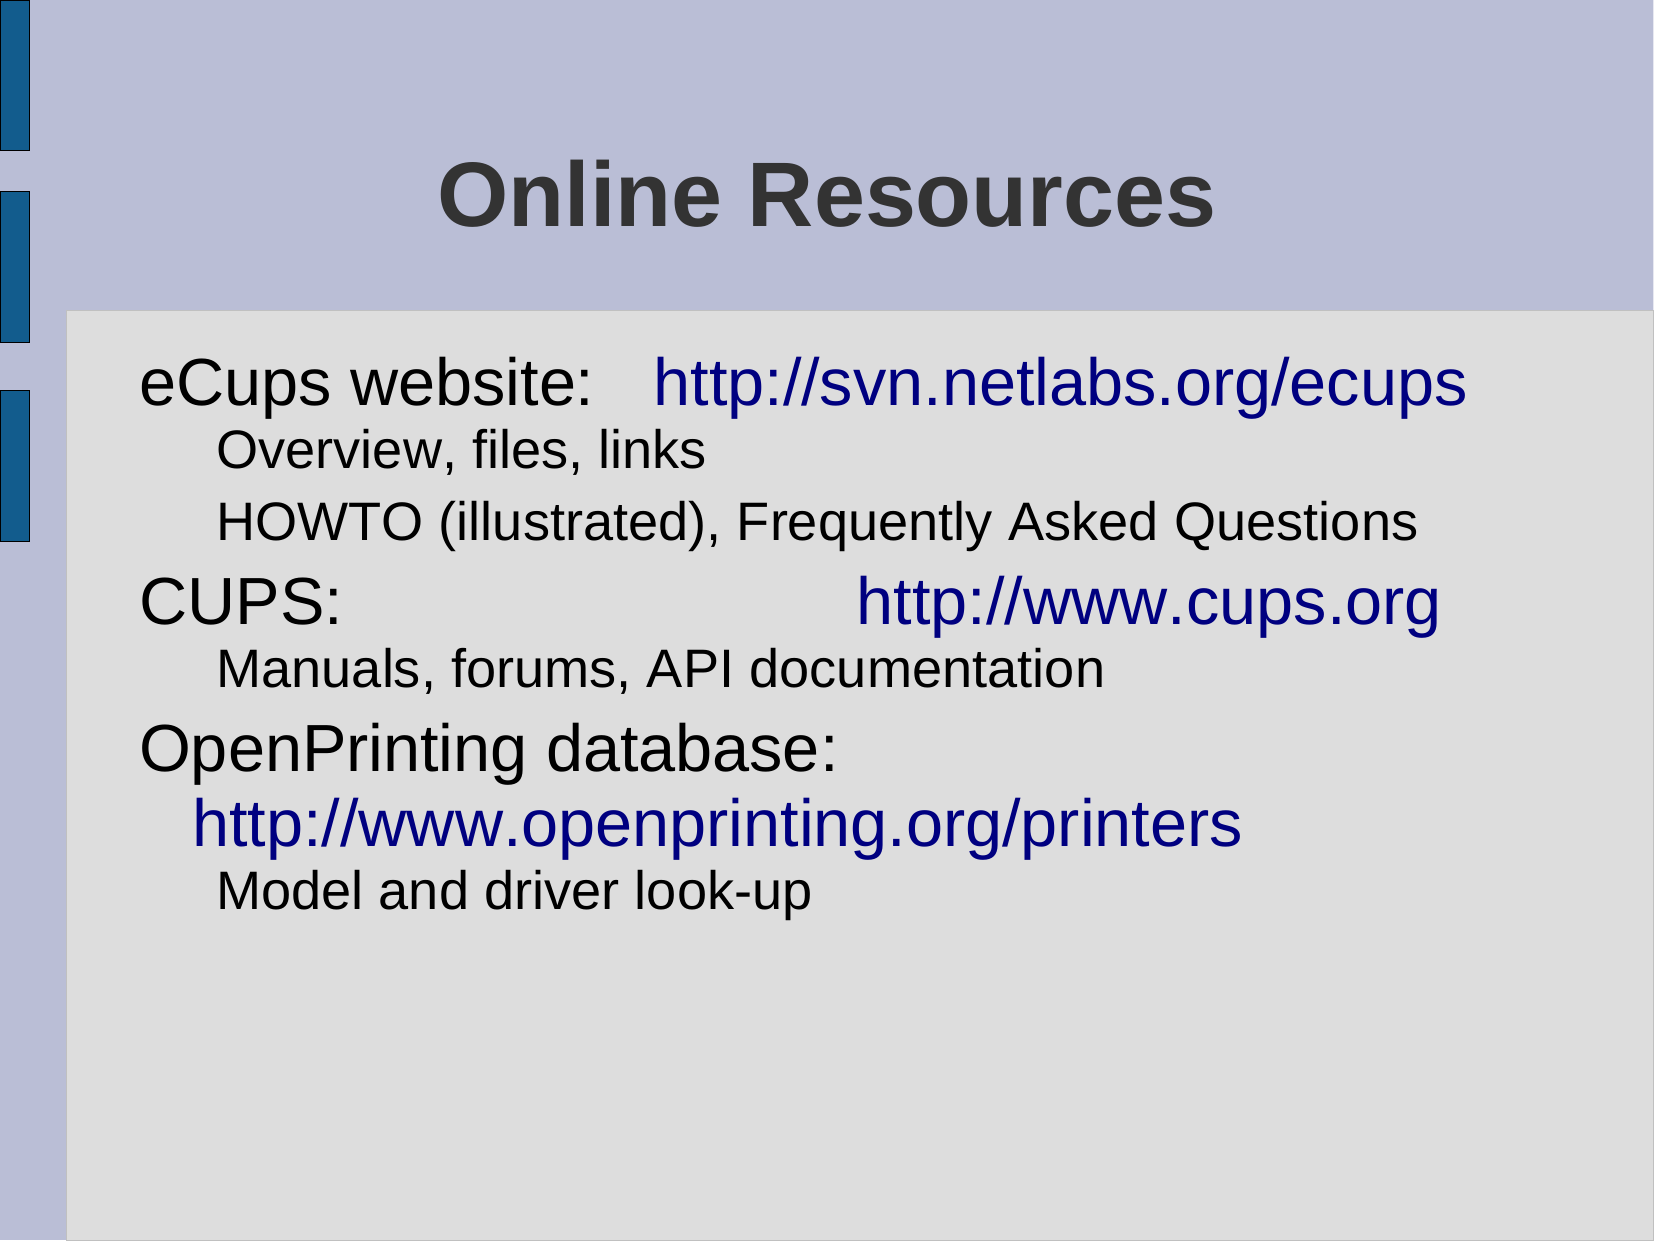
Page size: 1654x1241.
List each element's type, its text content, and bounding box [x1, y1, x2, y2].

list eCups website: http://svn.netlabs.org/ecups Overview, files, links HOWTO (illustrated), Frequently Asked Questions CUPS: http://www.cups.org Manuals, forums, API documentation OpenPrinting database:http://www.openprinting.org/printers Model and driver look-up [121, 344, 1506, 1149]
title Online Resources [121, 91, 1534, 299]
